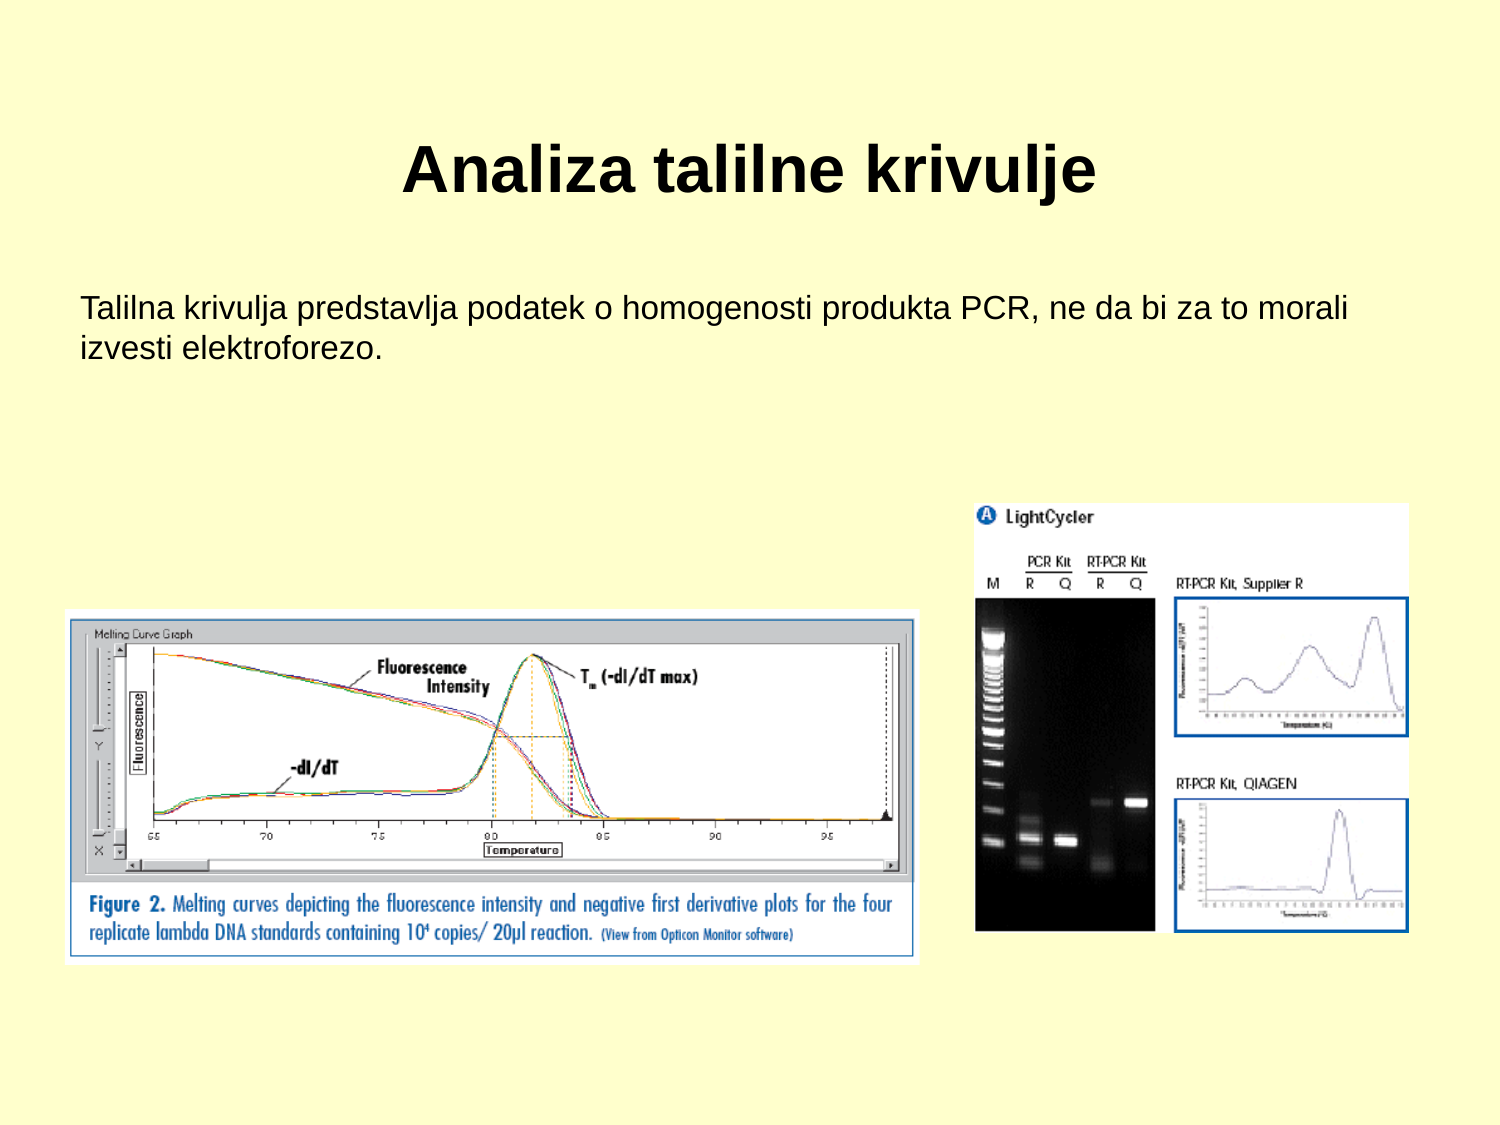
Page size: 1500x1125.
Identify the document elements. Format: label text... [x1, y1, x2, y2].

list Talilna krivulja predstavlja podatek o homogenosti produkta PCR, ne da bi za to morali izvesti elektroforezo. [64, 278, 1400, 480]
picture [974, 503, 1409, 934]
picture [64, 609, 920, 965]
title Analiza talilne krivulje [112, 99, 1388, 232]
